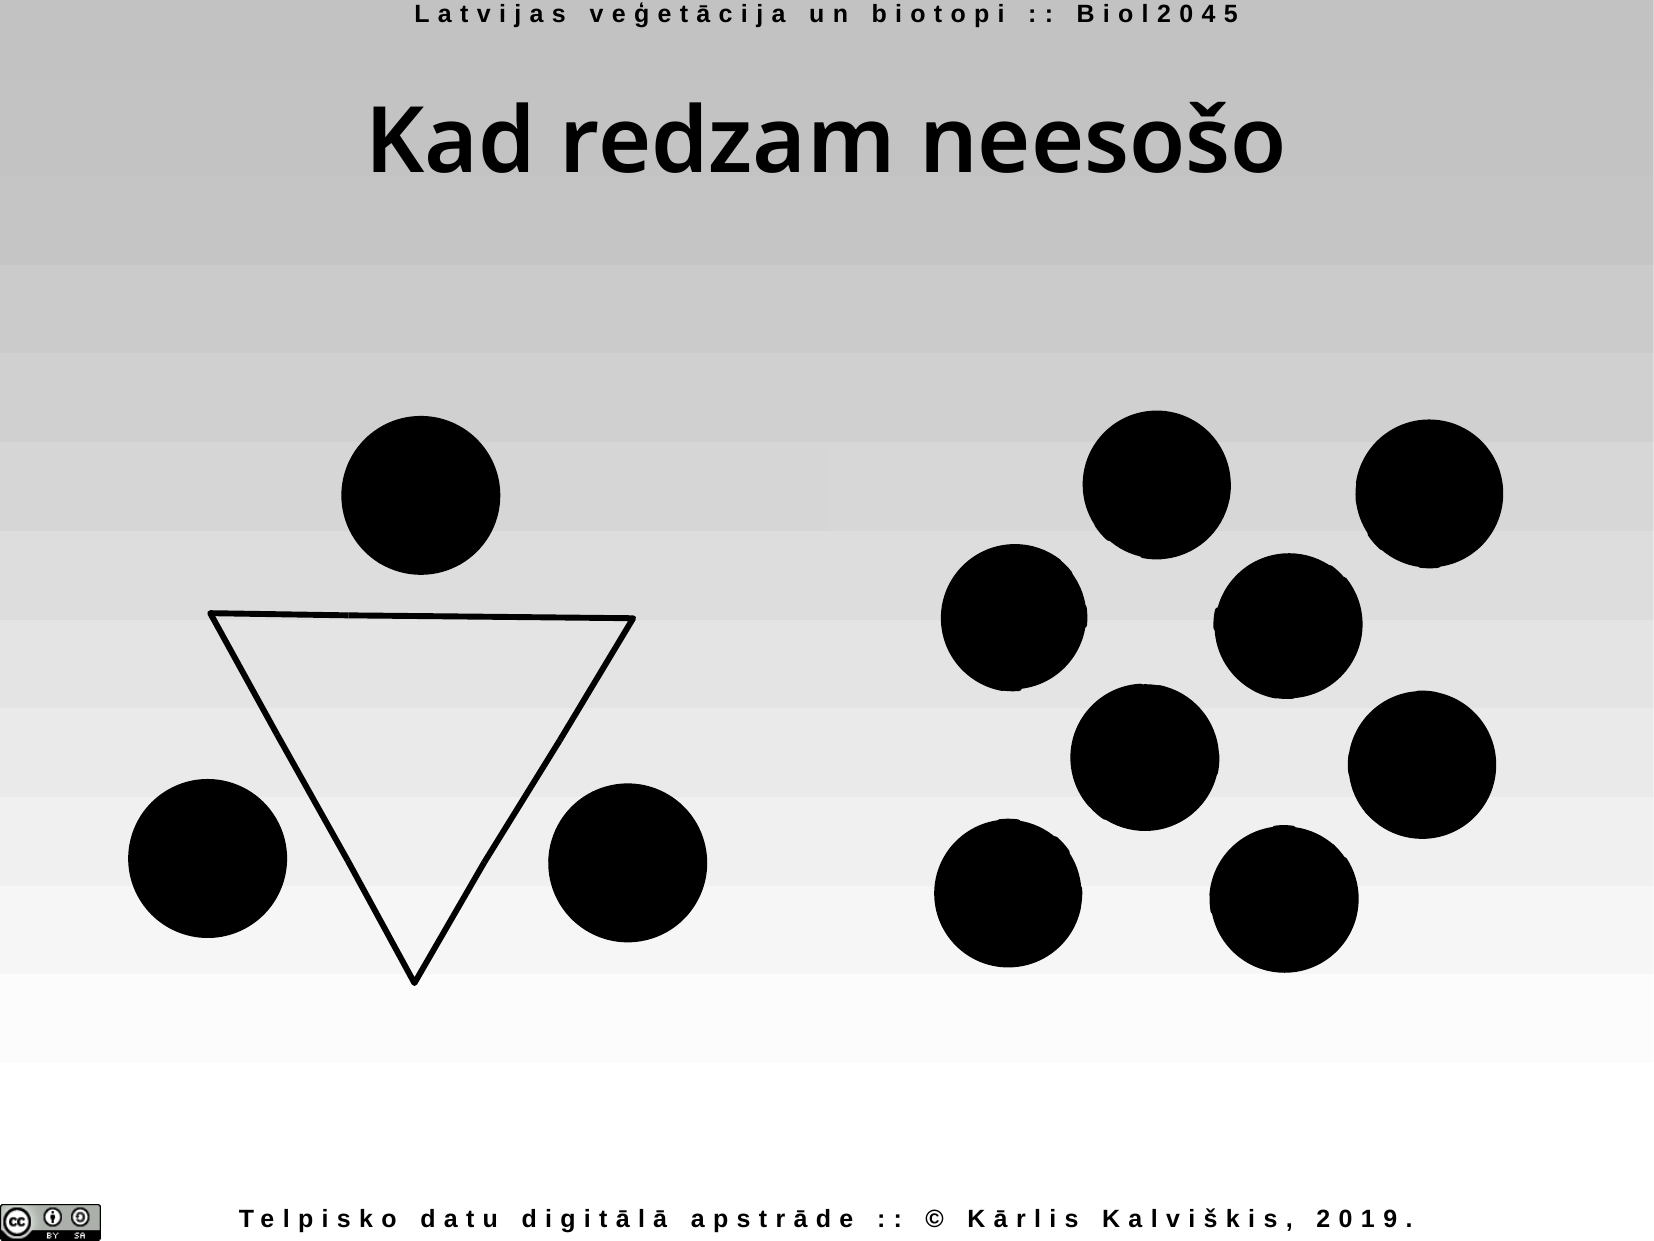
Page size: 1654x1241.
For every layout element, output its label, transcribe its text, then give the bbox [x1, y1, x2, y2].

text_box [551, 786, 705, 940]
text_box [1073, 686, 1217, 829]
text_box [131, 781, 285, 936]
picture [0, 0, 1654, 1241]
text_box [1085, 413, 1228, 557]
text_box [1212, 828, 1356, 970]
text_box [1216, 556, 1360, 697]
text_box [1358, 422, 1501, 566]
text_box [1350, 693, 1494, 836]
text_box [344, 418, 498, 572]
title Kad redzam neesošo [29, 49, 1625, 296]
text_box [937, 821, 1080, 965]
text_box [943, 547, 1085, 689]
